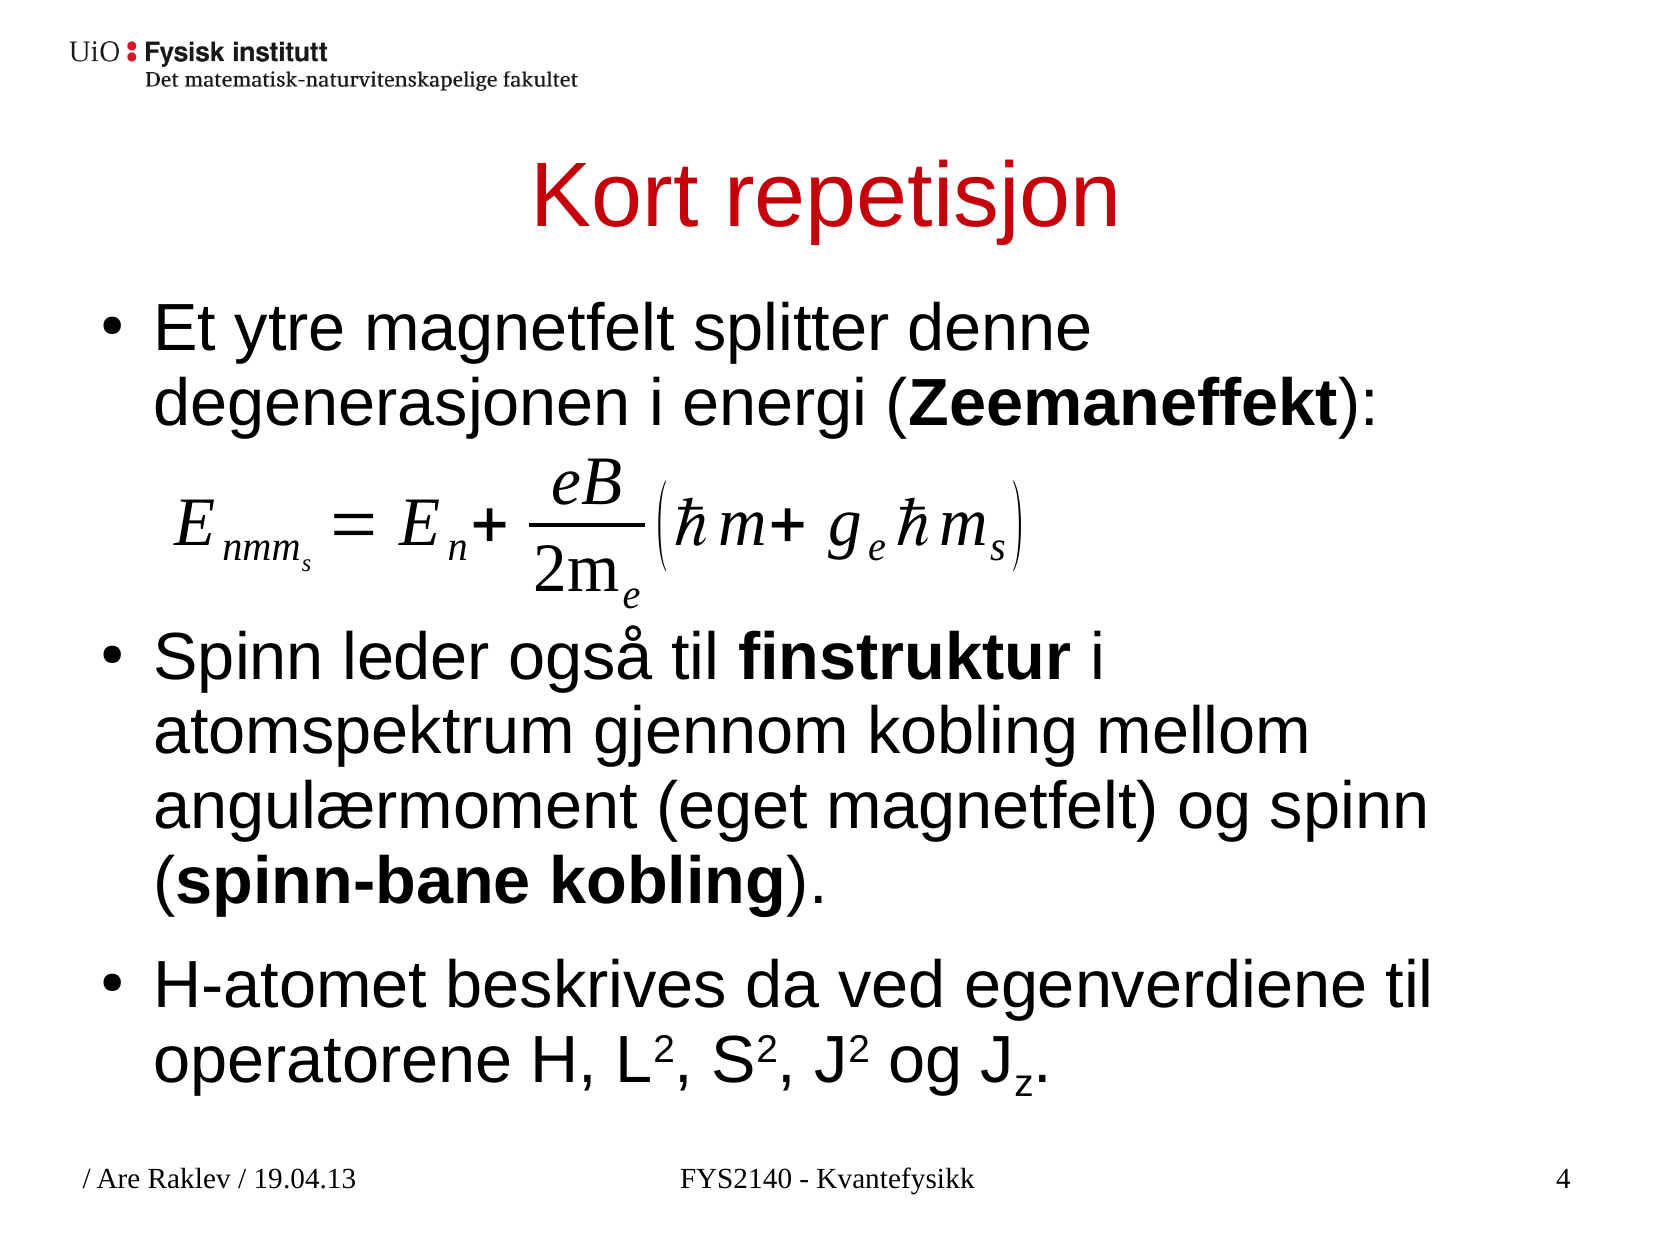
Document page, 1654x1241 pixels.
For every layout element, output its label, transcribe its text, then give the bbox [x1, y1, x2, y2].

picture [68, 37, 581, 93]
title Kort repetisjon [82, 90, 1571, 298]
list Et ytre magnetfelt splitter denne degenerasjonen i energi (Zeemaneffekt): Spinn leder også til finstruktur i atomspektrum gjennom kobling mellom angulærmoment (eget magnetfelt) og spinn (spinn-bane kobling). H-atomet beskrives da ved egenverdiene til operatorene H, L2, S2, J2 og Jz. [82, 290, 1538, 1102]
chart [163, 442, 1031, 618]
